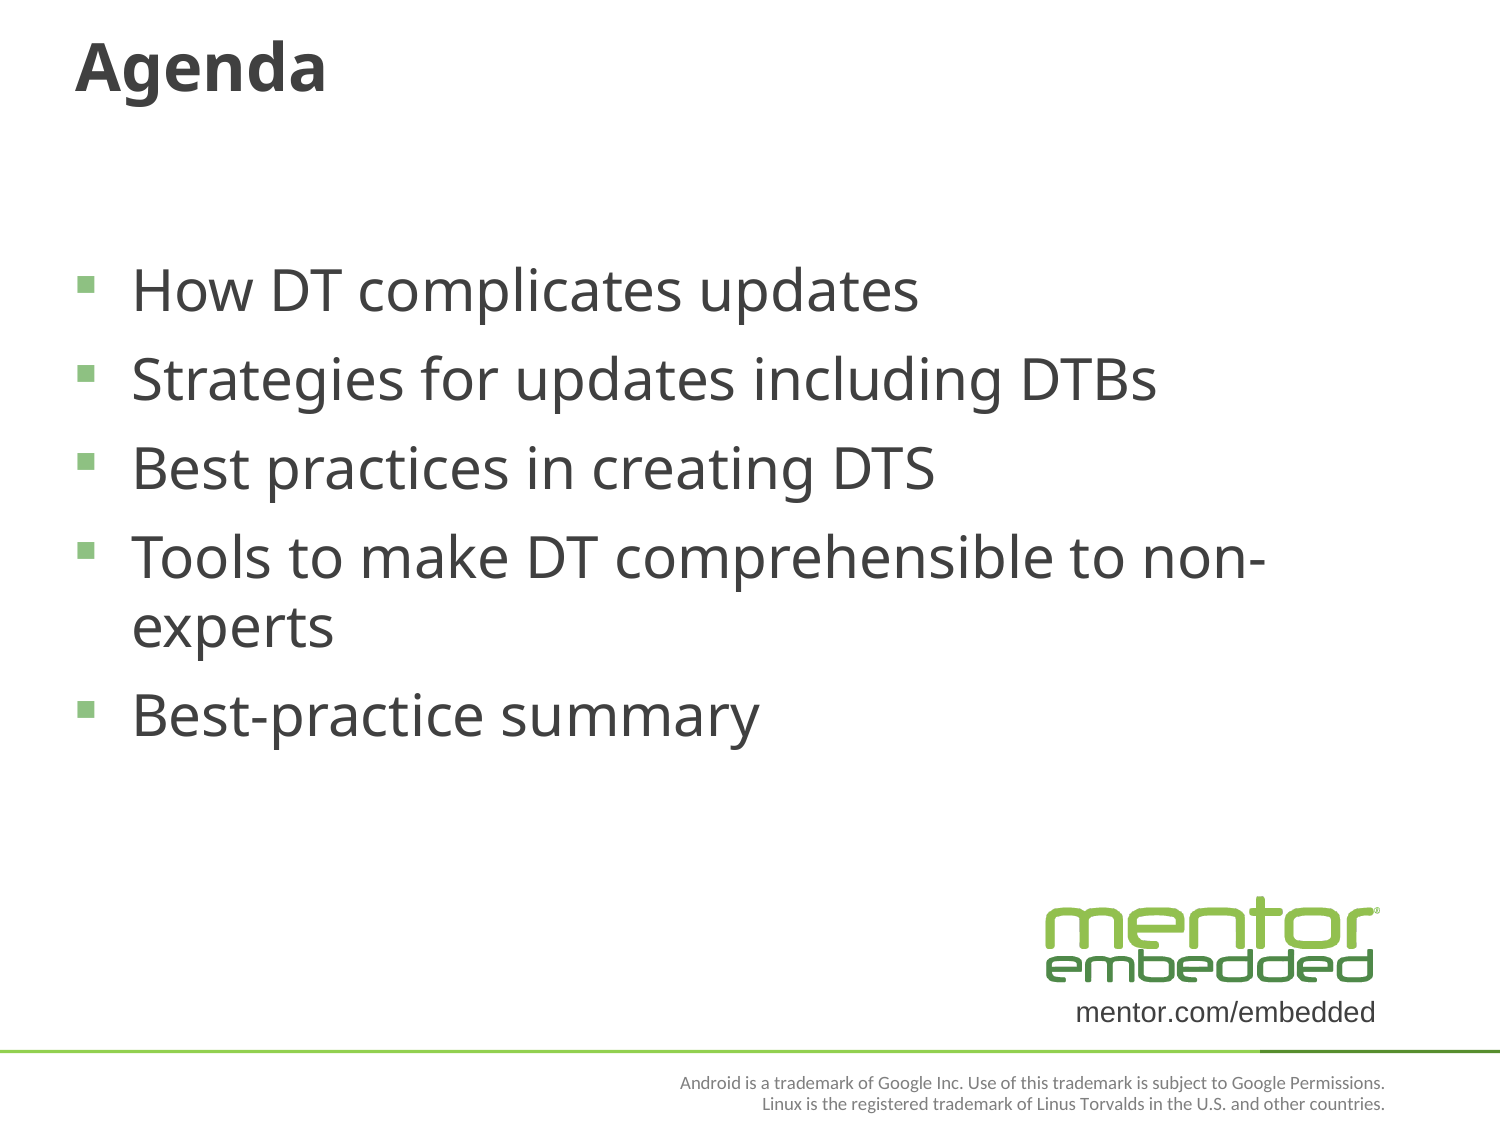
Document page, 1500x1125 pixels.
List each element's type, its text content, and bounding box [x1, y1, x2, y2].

title Agenda [0, 0, 1500, 113]
list How DT complicates updates Strategies for updates including DTBs Best practices in creating DTS Tools to make DT comprehensible to non-experts Best-practice summary [0, 245, 1500, 899]
picture [1037, 899, 1382, 991]
